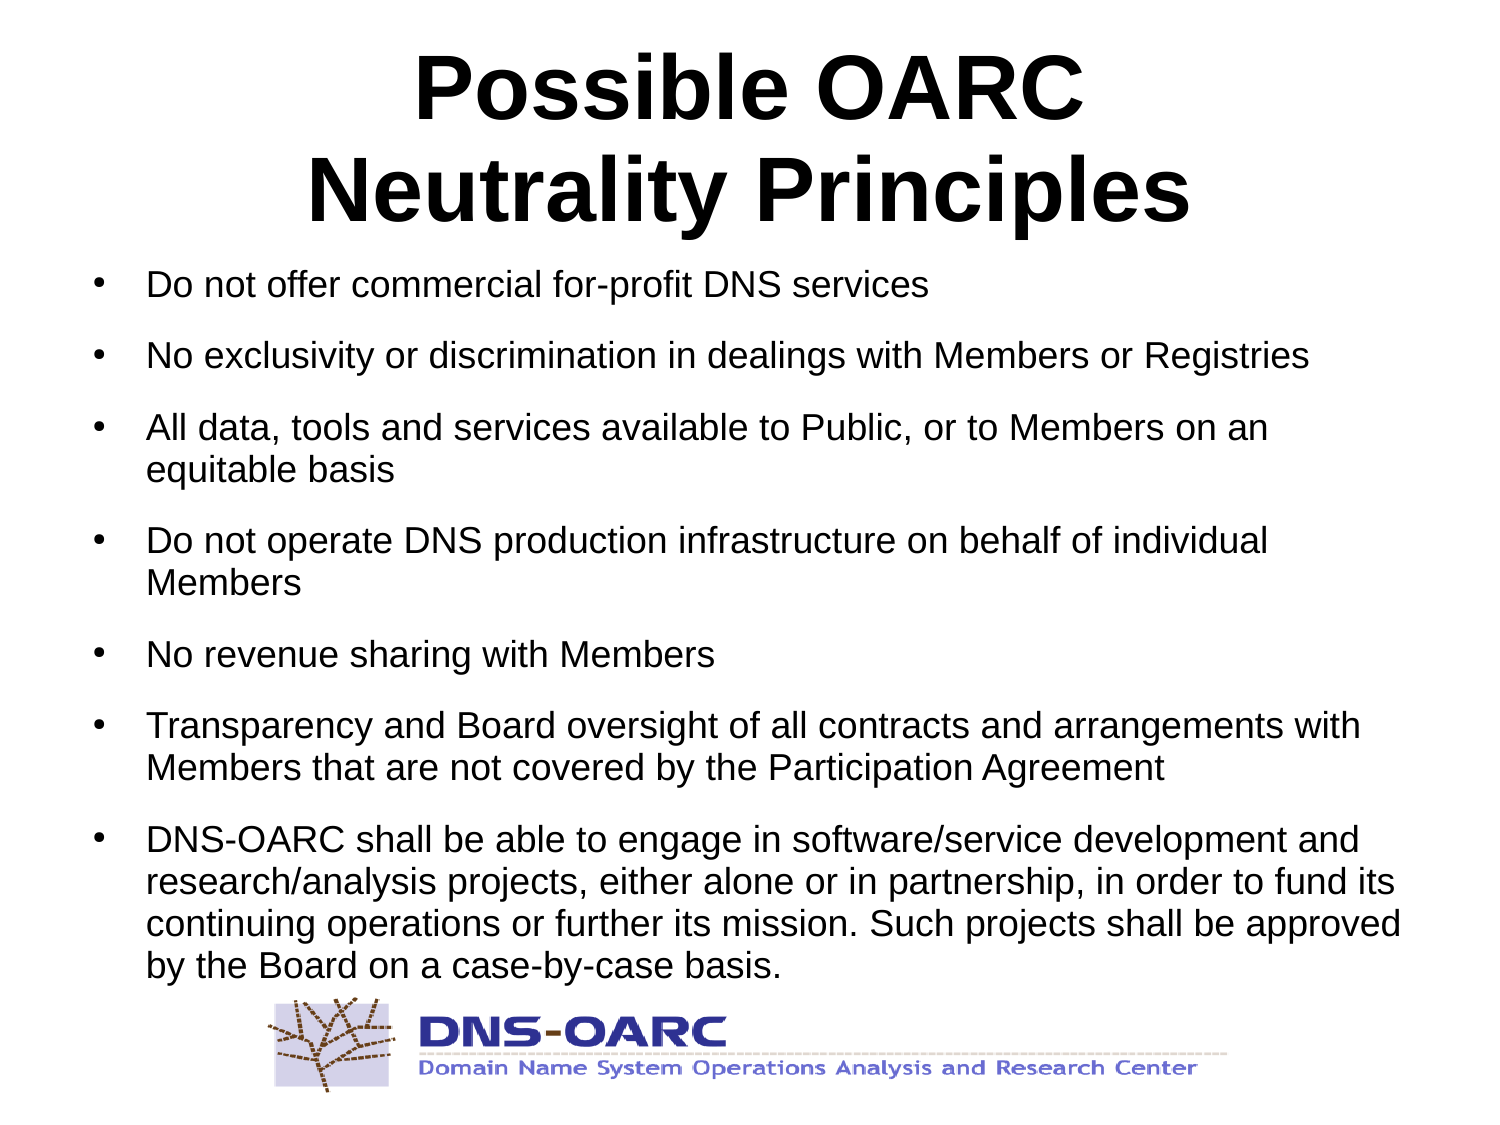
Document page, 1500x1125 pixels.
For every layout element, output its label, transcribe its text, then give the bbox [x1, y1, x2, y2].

picture [214, 991, 1259, 1099]
title Possible OARC Neutrality Principles [75, 36, 1425, 242]
list Do not offer commercial for-profit DNS services No exclusivity or discrimination in dealings with Members or Registries All data, tools and services available to Public, or to Members on an equitable basis Do not operate DNS production infrastructure on behalf of individual Members No revenue sharing with Members Transparency and Board oversight of all contracts and arrangements with Members that are not covered by the Participation Agreement DNS-OARC shall be able to engage in software/service development and research/analysis projects, either alone or in partnership, in order to fund its continuing operations or further its mission. Such projects shall be approved by the Board on a case-by-case basis. [75, 263, 1425, 916]
